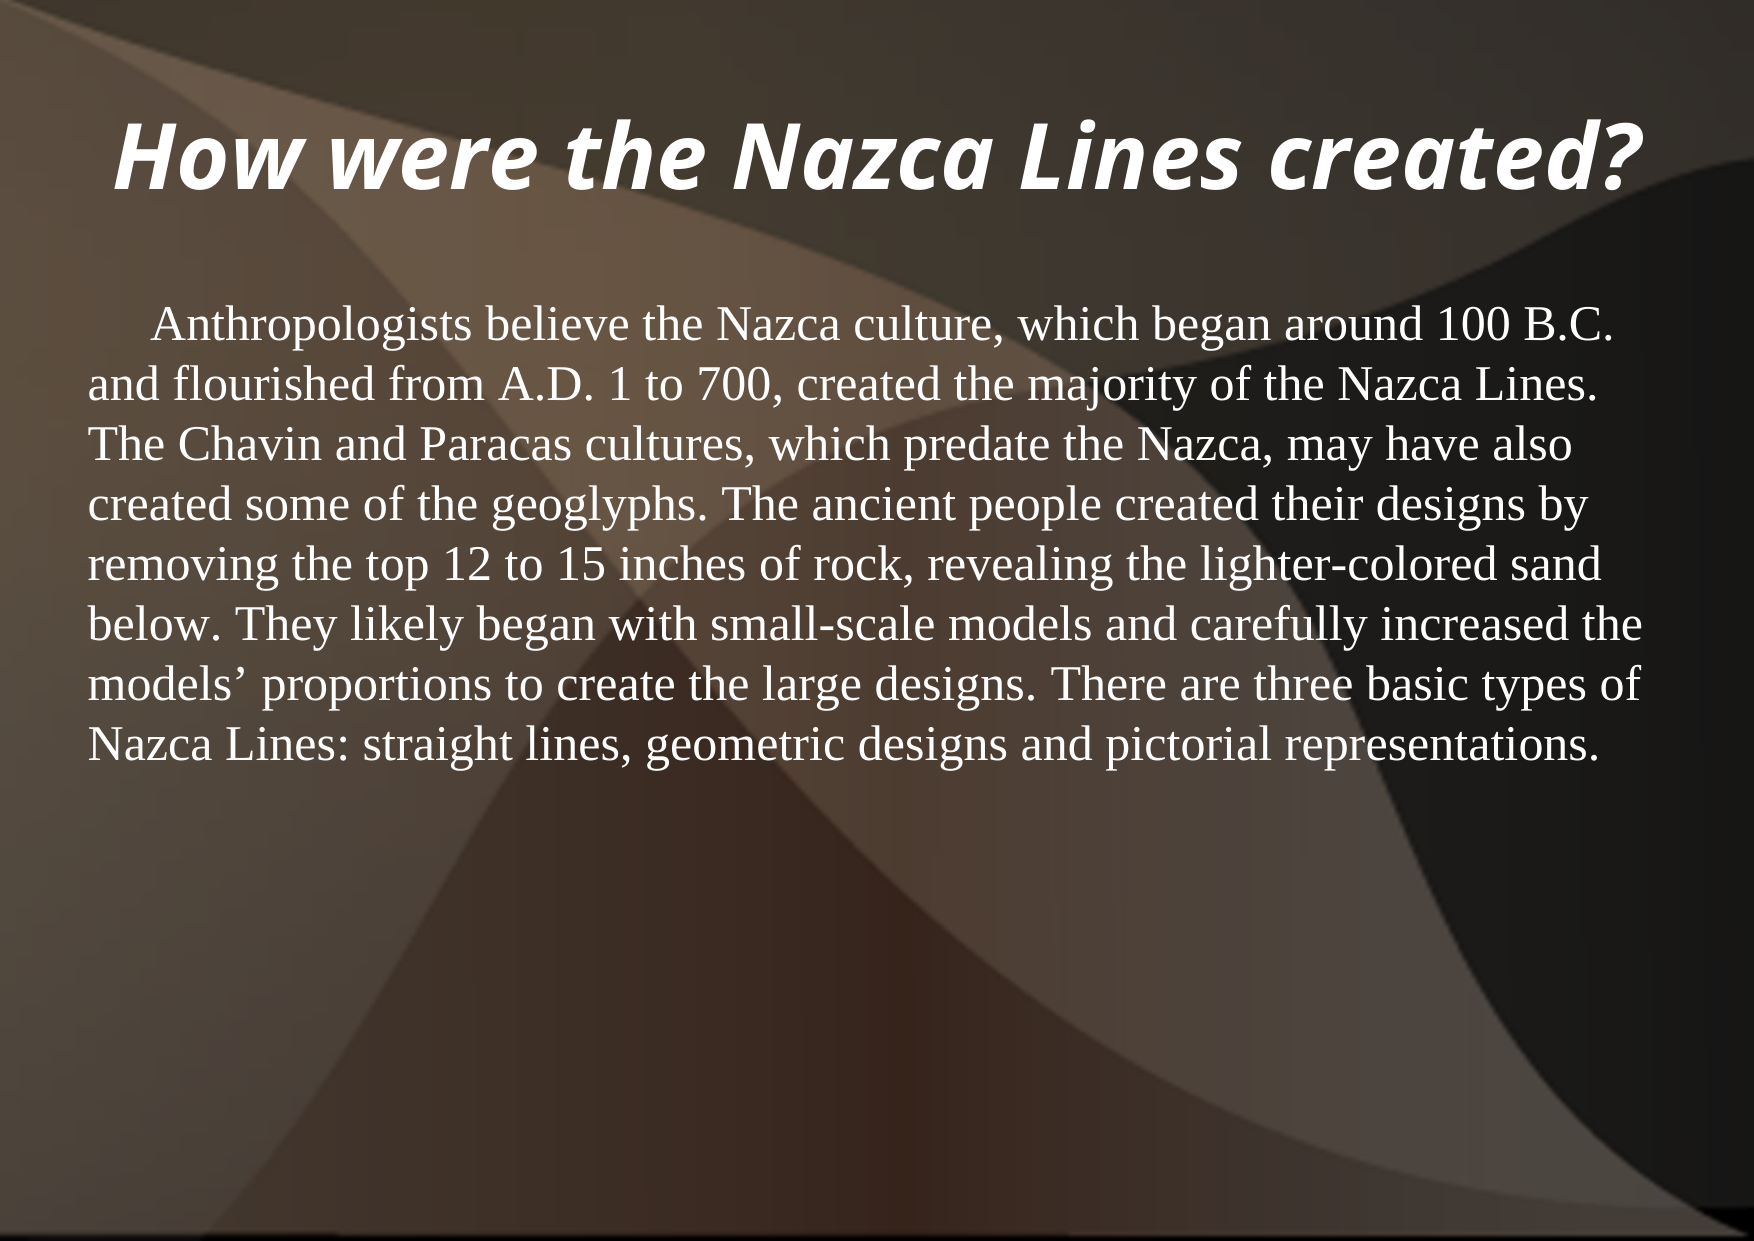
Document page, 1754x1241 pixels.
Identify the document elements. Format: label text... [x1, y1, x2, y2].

list Anthropologists believe the Nazca culture, which began around 100 B.C. and flourished from A.D. 1 to 700, created the majority of the Nazca Lines. The Chavin and Paracas cultures, which predate the Nazca, may have also created some of the geoglyphs. The ancient people created their designs by removing the top 12 to 15 inches of rock, revealing the lighter-colored sand below. They likely began with small-scale models and carefully increased the models’ proportions to create the large designs. There are three basic types of Nazca Lines: straight lines, geometric designs and pictorial representations. [87, 290, 1667, 1010]
title How were the Nazca Lines created? [87, 49, 1667, 257]
